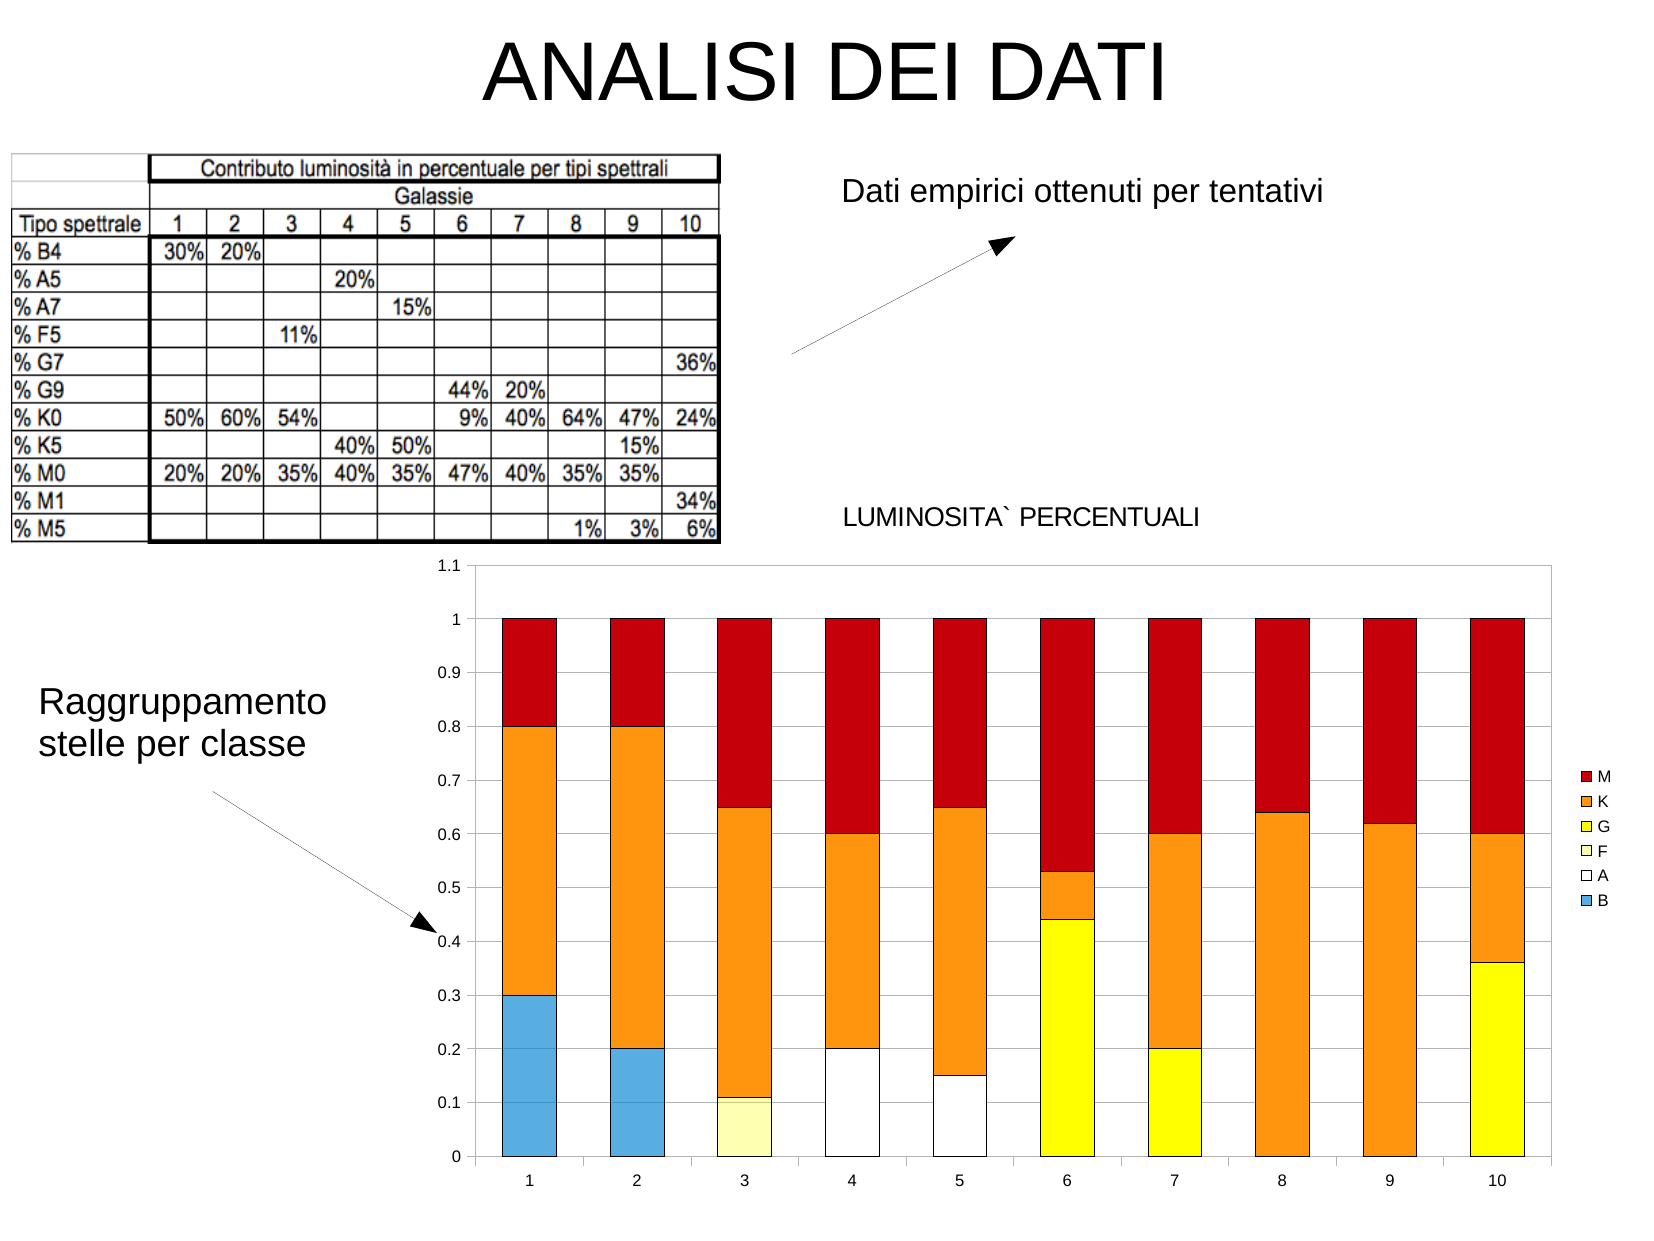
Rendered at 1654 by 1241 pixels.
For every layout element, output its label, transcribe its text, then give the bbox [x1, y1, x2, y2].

text_box Dati empirici ottenuti per tentativi [826, 165, 1583, 218]
picture [11, 153, 721, 544]
text_box ANALISI DEI DATI [106, 11, 1548, 174]
chart [413, 472, 1630, 1205]
text_box Raggruppamento stelle per classe [23, 673, 402, 773]
